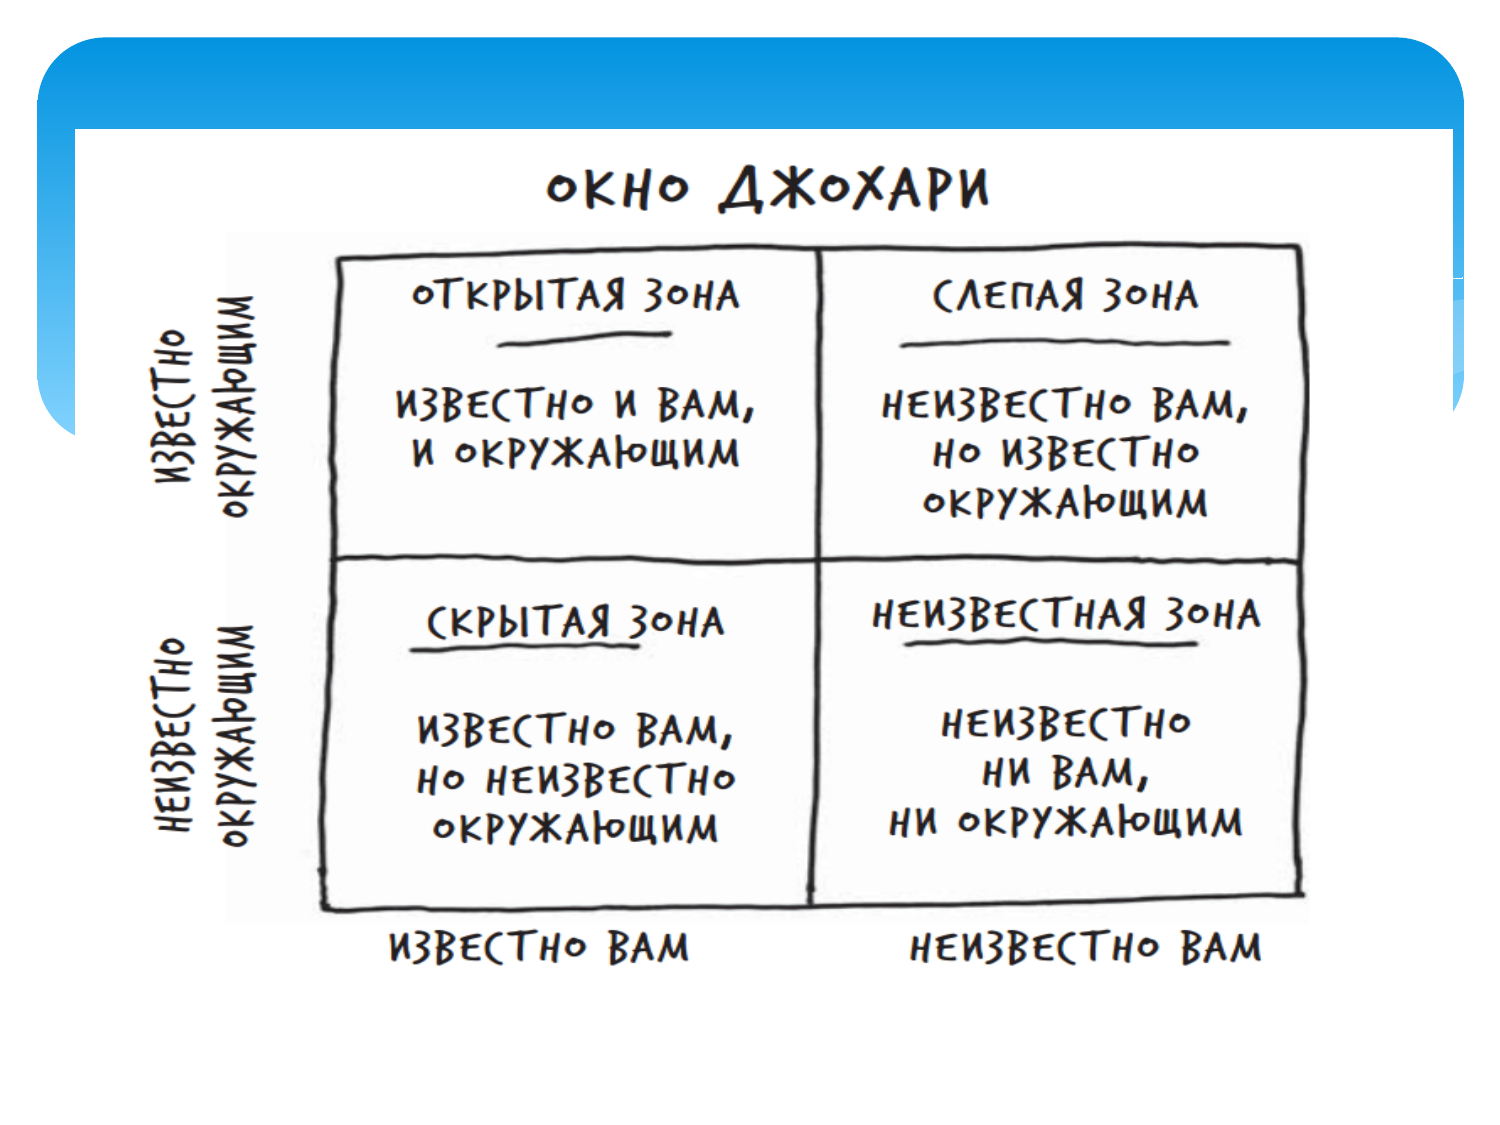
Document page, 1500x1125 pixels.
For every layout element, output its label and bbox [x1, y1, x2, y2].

picture [75, 129, 1453, 1004]
